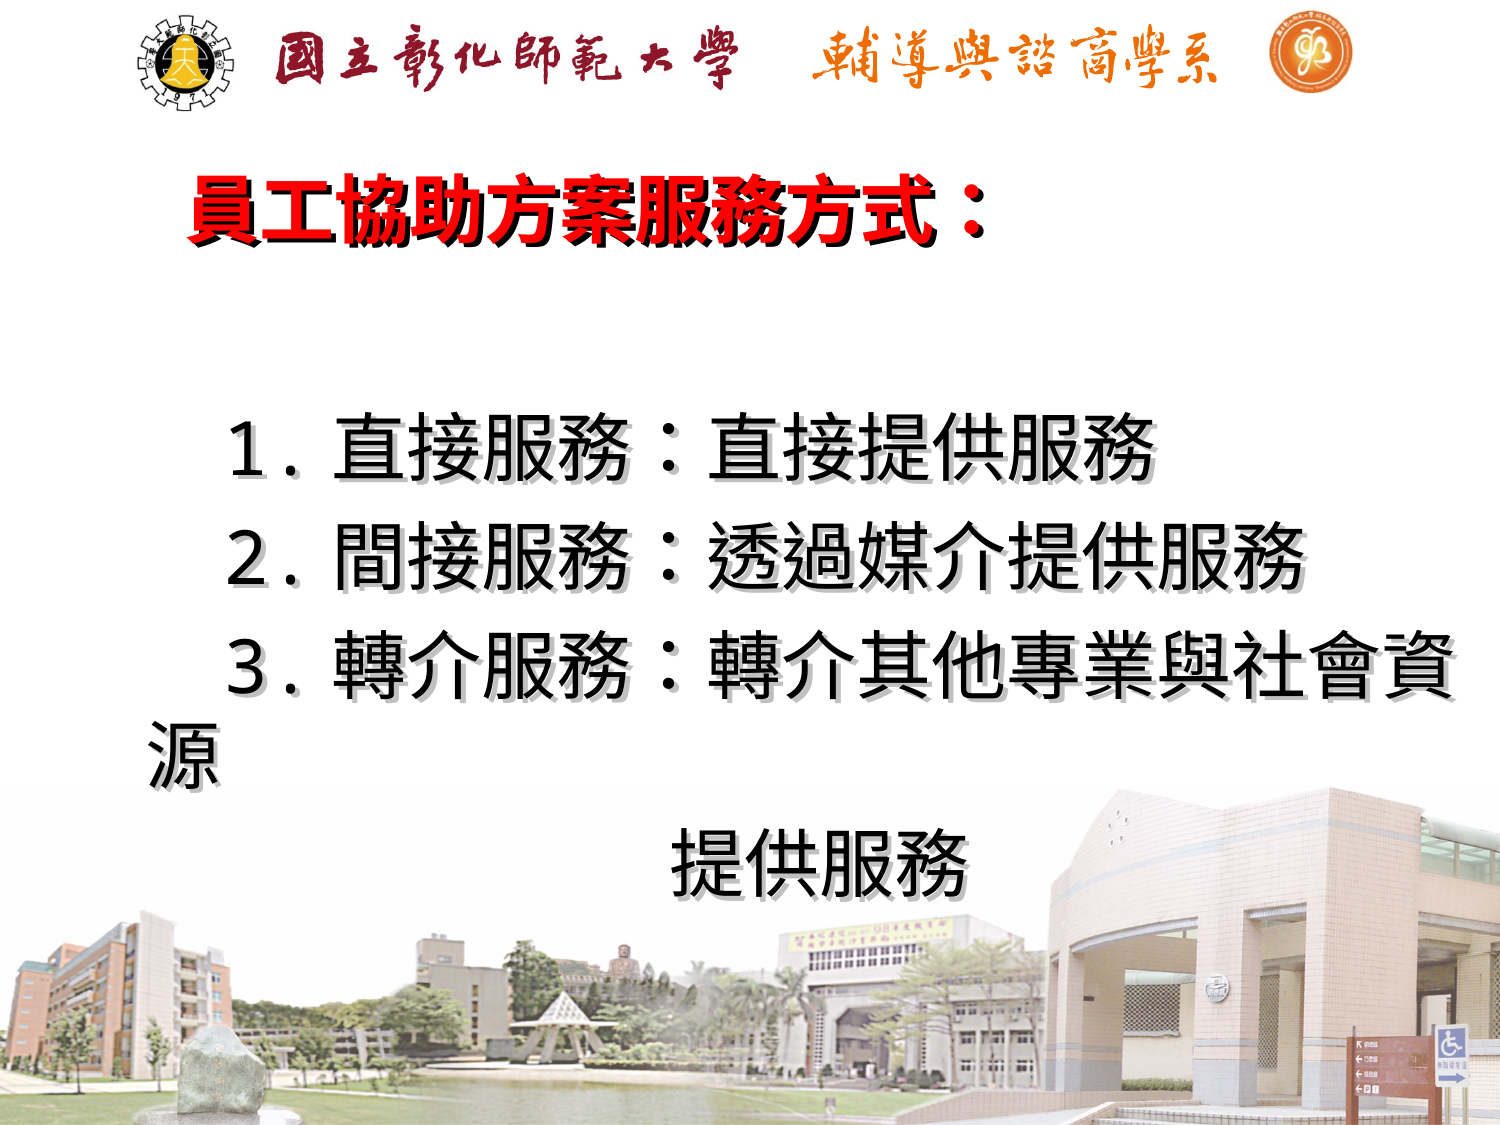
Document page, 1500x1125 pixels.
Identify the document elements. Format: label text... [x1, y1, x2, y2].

list 1.直接服務：直接提供服務 2.間接服務：透過媒介提供服務 3.轉介服務：轉介其他專業與社會資源 提供服務 [17, 314, 1483, 1057]
title 員工協助方案服務方式： [76, 113, 1427, 302]
